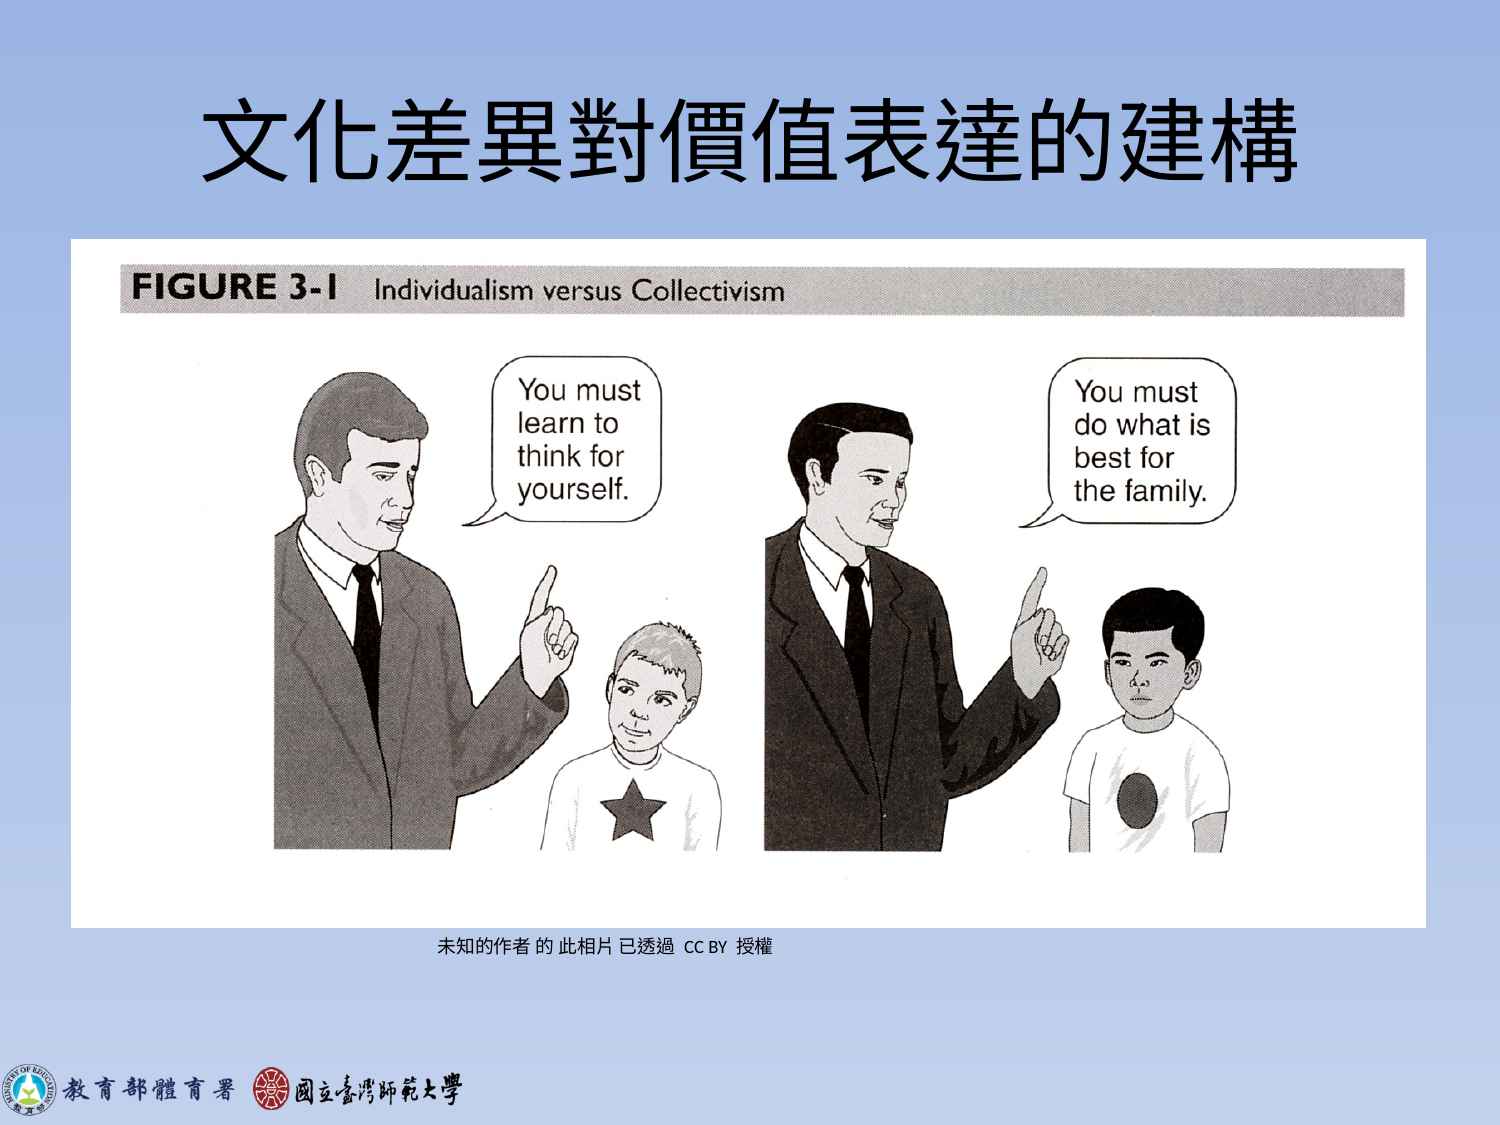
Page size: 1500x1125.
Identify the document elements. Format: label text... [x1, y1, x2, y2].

picture [71, 239, 1426, 928]
text_box 未知的作者 的 此相片 已透過 CC BY 授權 [422, 927, 1244, 966]
title 文化差異對價值表達的建構 [75, 45, 1426, 233]
